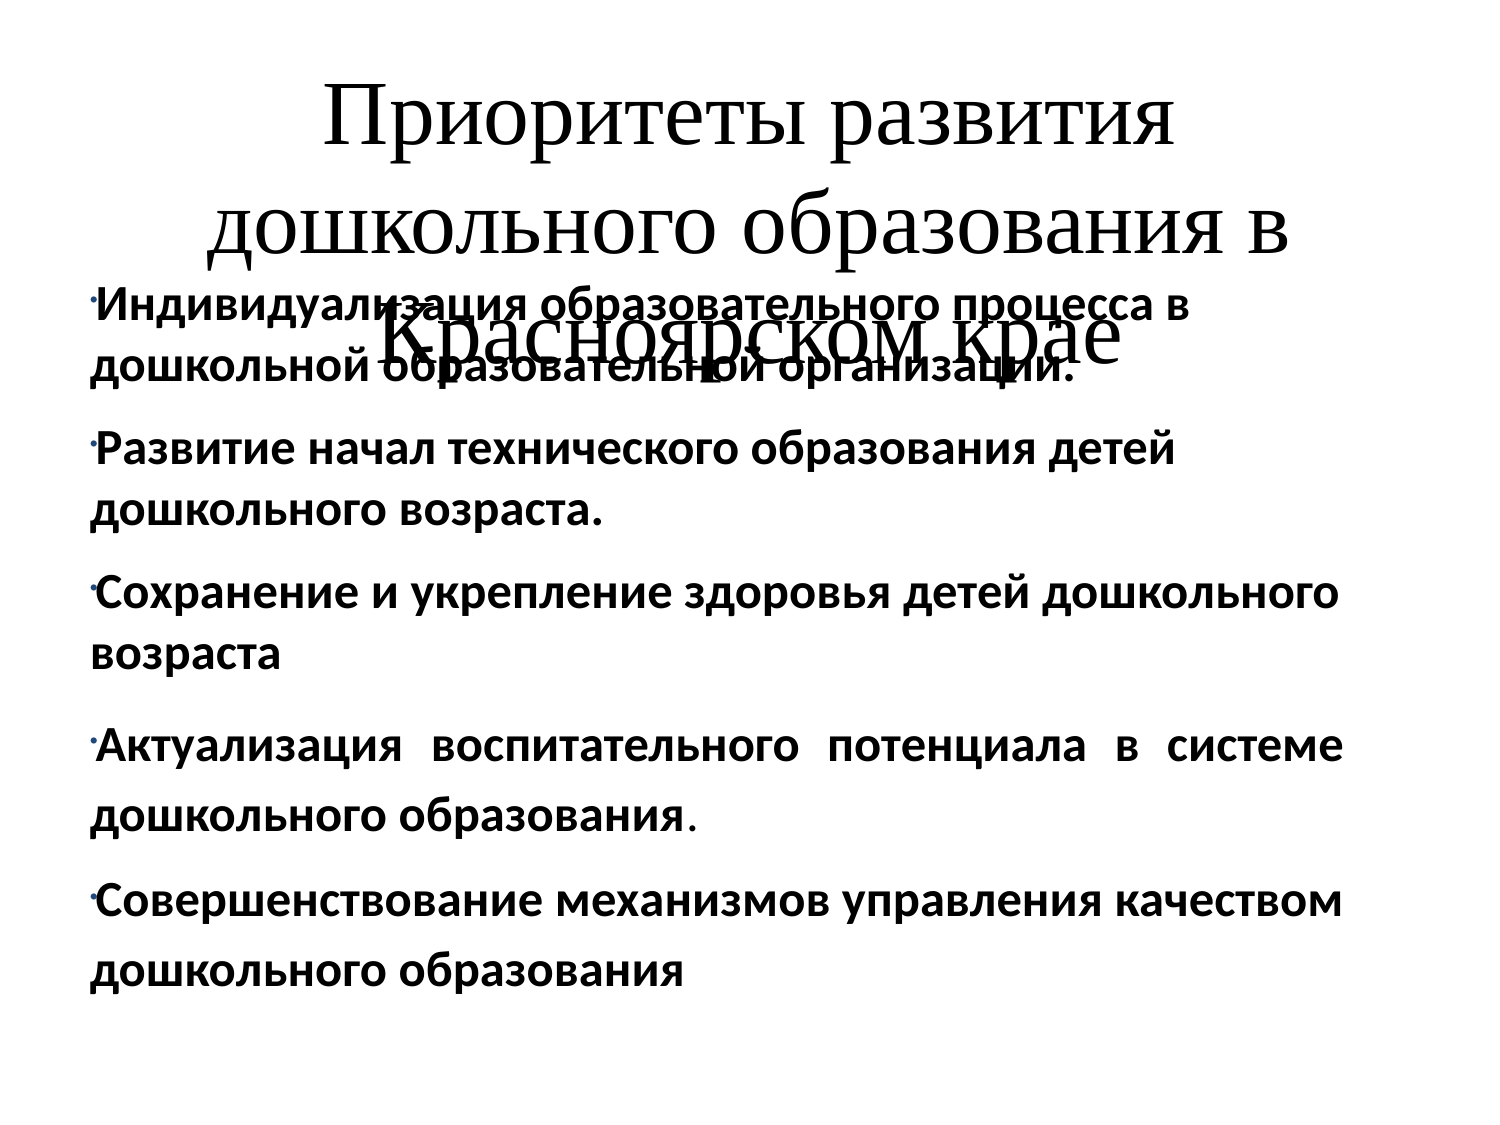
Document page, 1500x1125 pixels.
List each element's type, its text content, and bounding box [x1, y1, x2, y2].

list Индивидуализация образовательного процесса в дошкольной образовательной организации. Развитие начал технического образования детей дошкольного возраста. Сохранение и укрепление здоровья детей дошкольного возраста Актуализация воспитательного потенциала в системе дошкольного образования. Совершенствование механизмов управления качеством дошкольного образования [75, 262, 1425, 1005]
title Приоритеты развития дошкольного образования в Красноярском крае [75, 45, 1425, 233]
